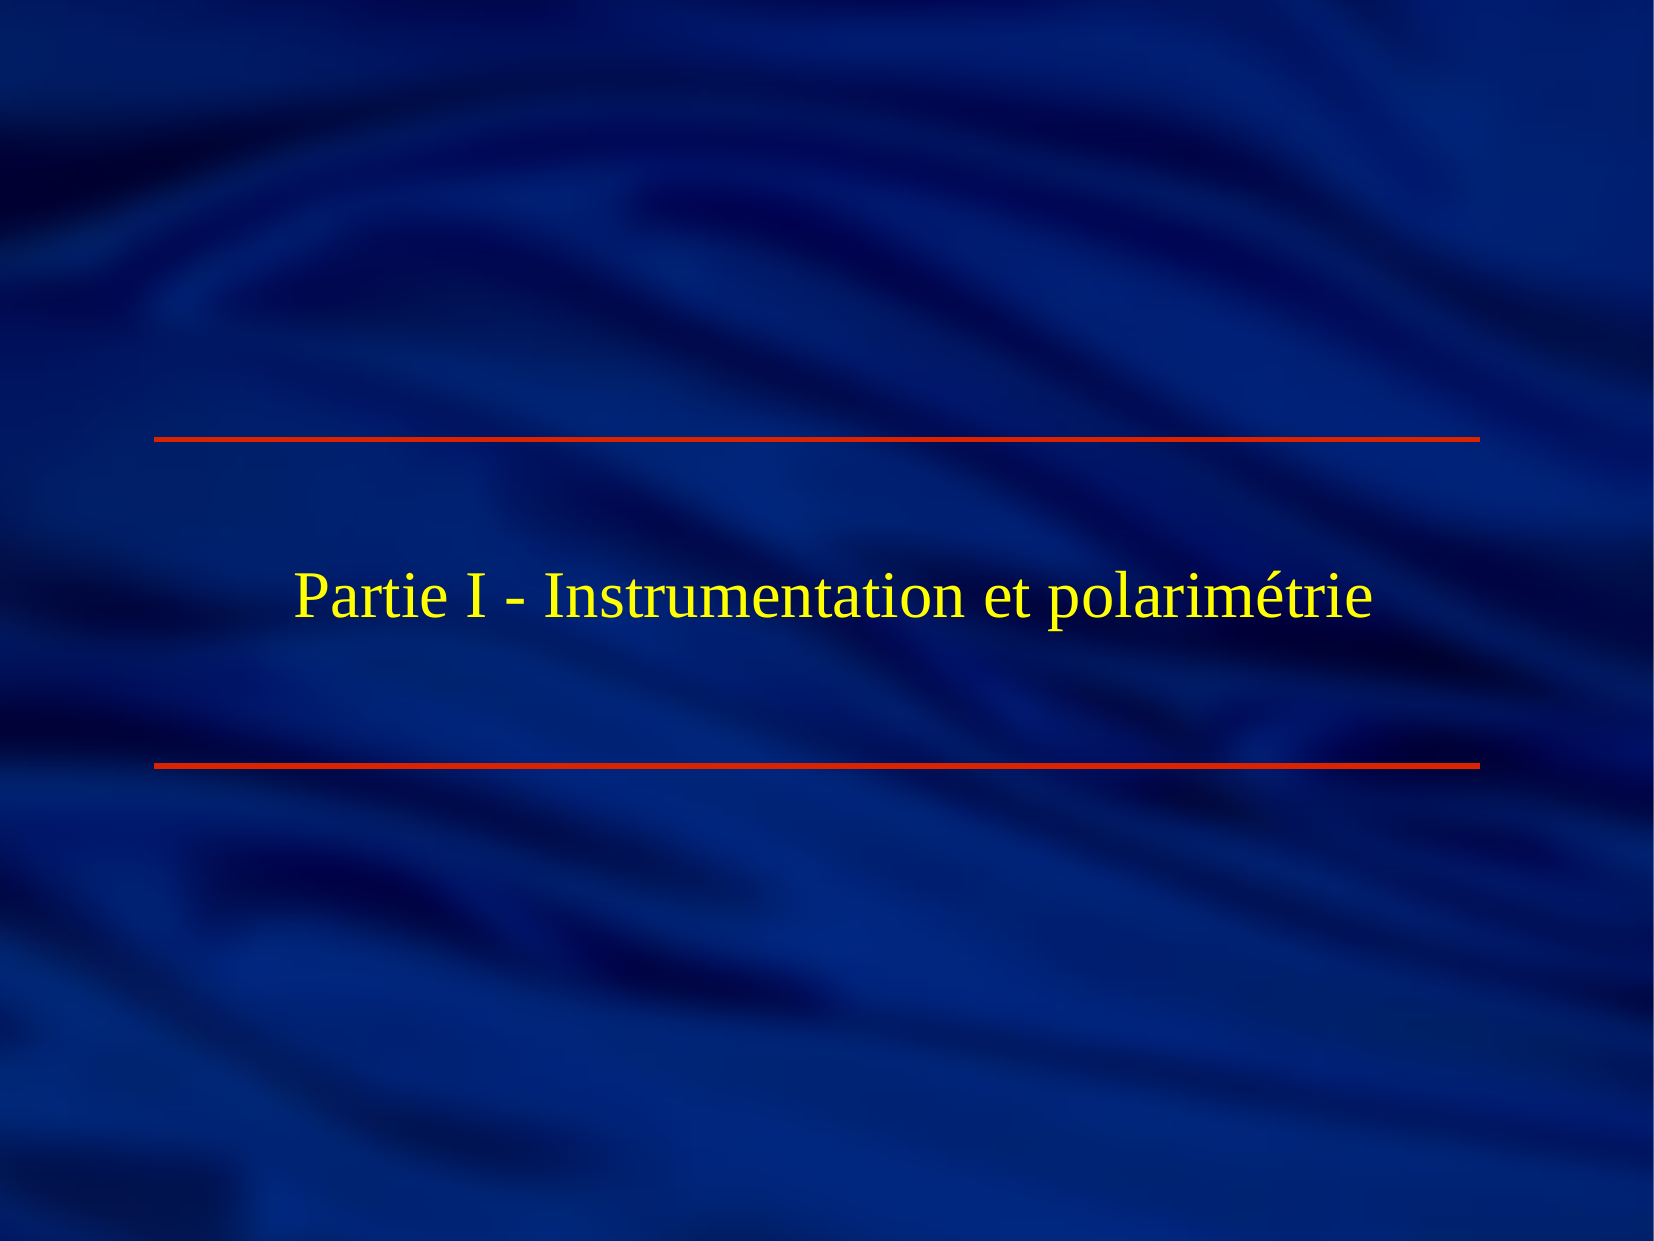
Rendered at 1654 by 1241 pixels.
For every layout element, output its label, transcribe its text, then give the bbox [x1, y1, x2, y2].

text_box Partie I - Instrumentation et polarimétrie [293, 557, 1376, 632]
picture [0, 0, 1654, 1241]
